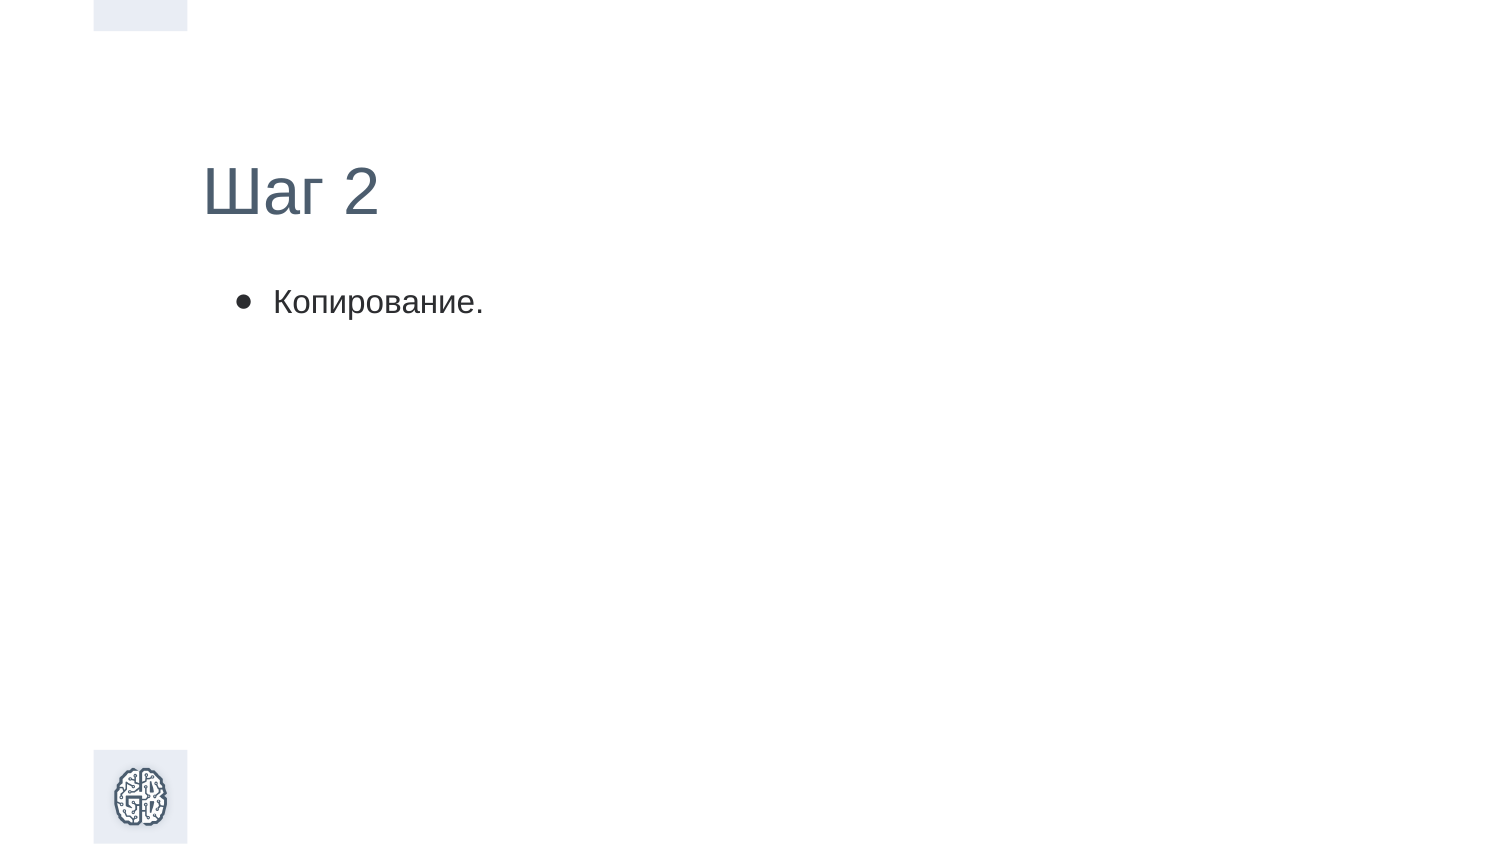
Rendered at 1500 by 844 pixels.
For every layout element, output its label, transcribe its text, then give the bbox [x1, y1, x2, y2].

text_box Шаг 2 [187, 93, 1312, 259]
text_box Копирование. [187, 259, 1312, 322]
picture [106, 760, 175, 834]
